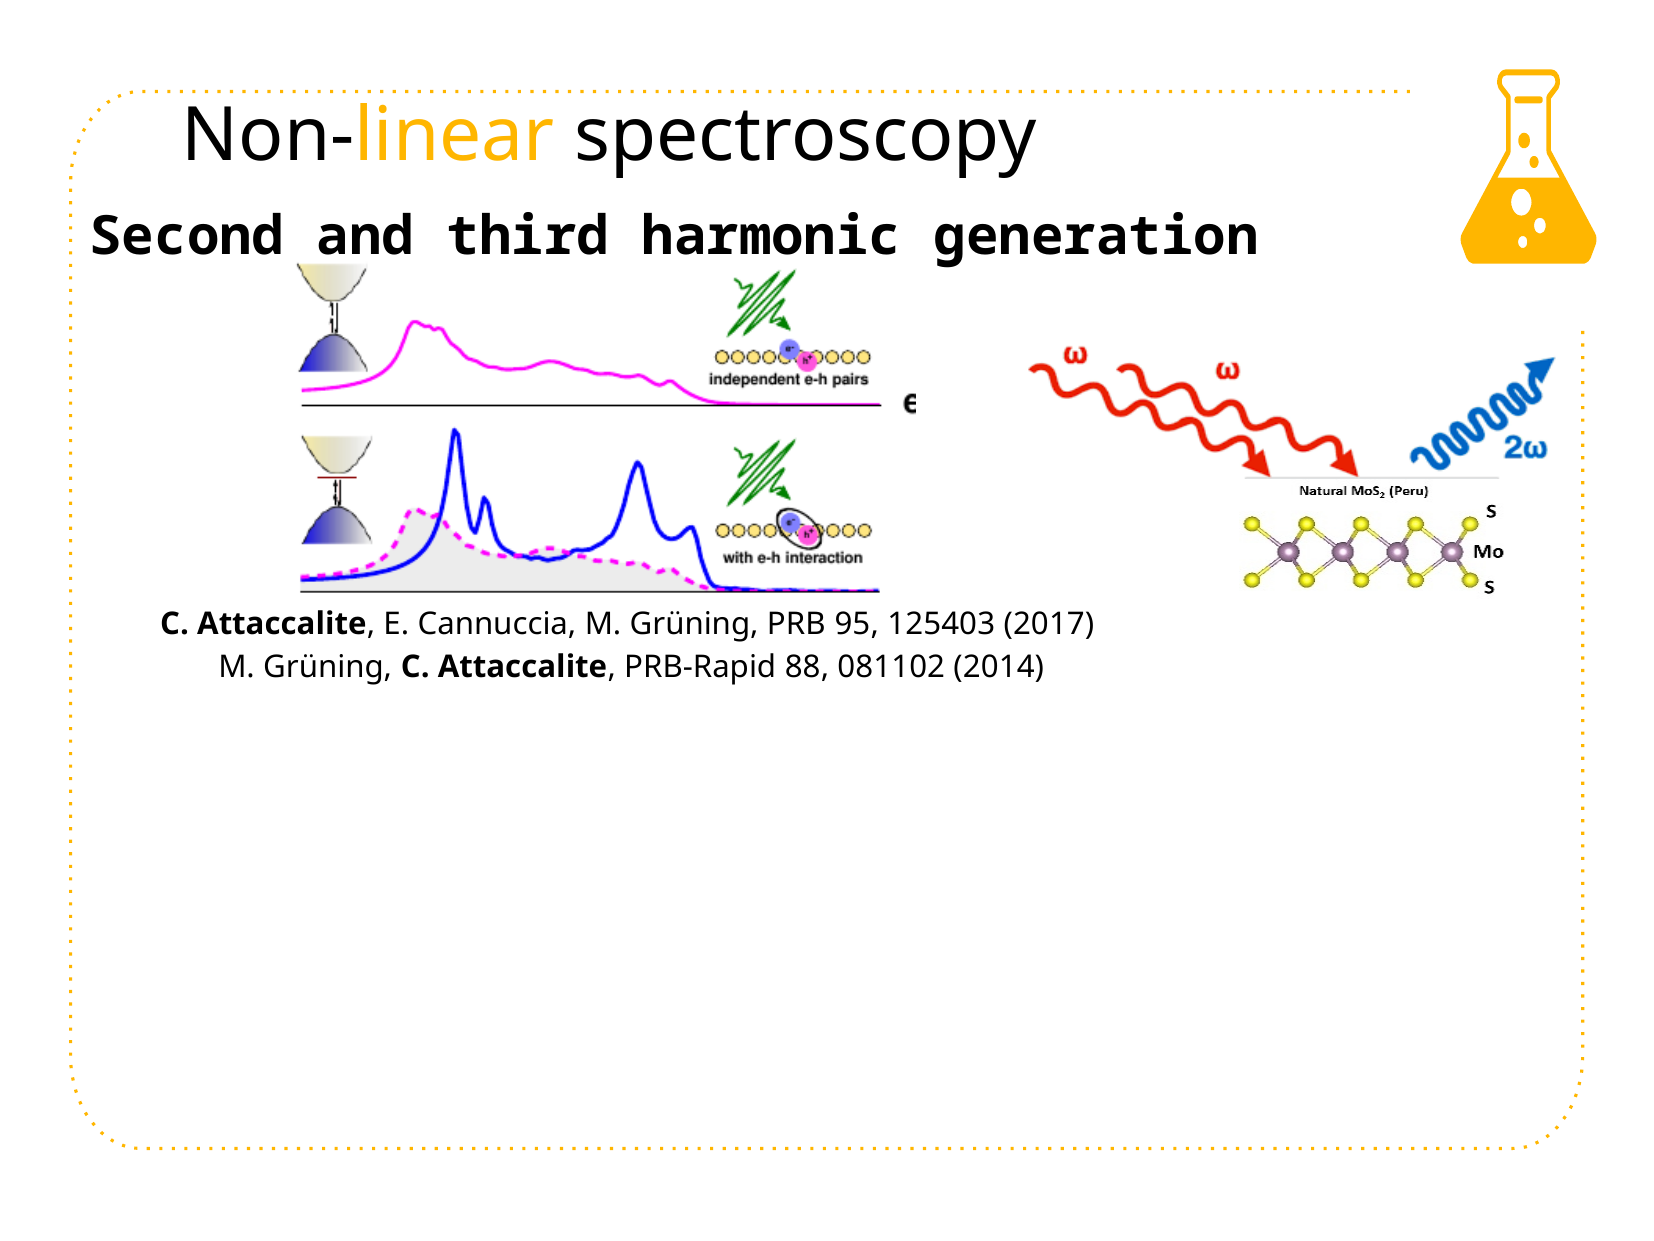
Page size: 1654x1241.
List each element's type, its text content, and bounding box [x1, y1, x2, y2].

text_box C. Attaccalite, E. Cannuccia, M. Grüning, PRB 95, 125403 (2017) M. Grüning, C. Attaccalite, PRB-Rapid 88, 081102 (2014) [132, 593, 1131, 689]
text_box Second and third harmonic generation [89, 171, 1481, 297]
picture [252, 297, 916, 593]
picture [1024, 342, 1562, 602]
text_box [1481, 69, 1597, 264]
title Non-linear spectroscopy [166, 70, 1409, 171]
